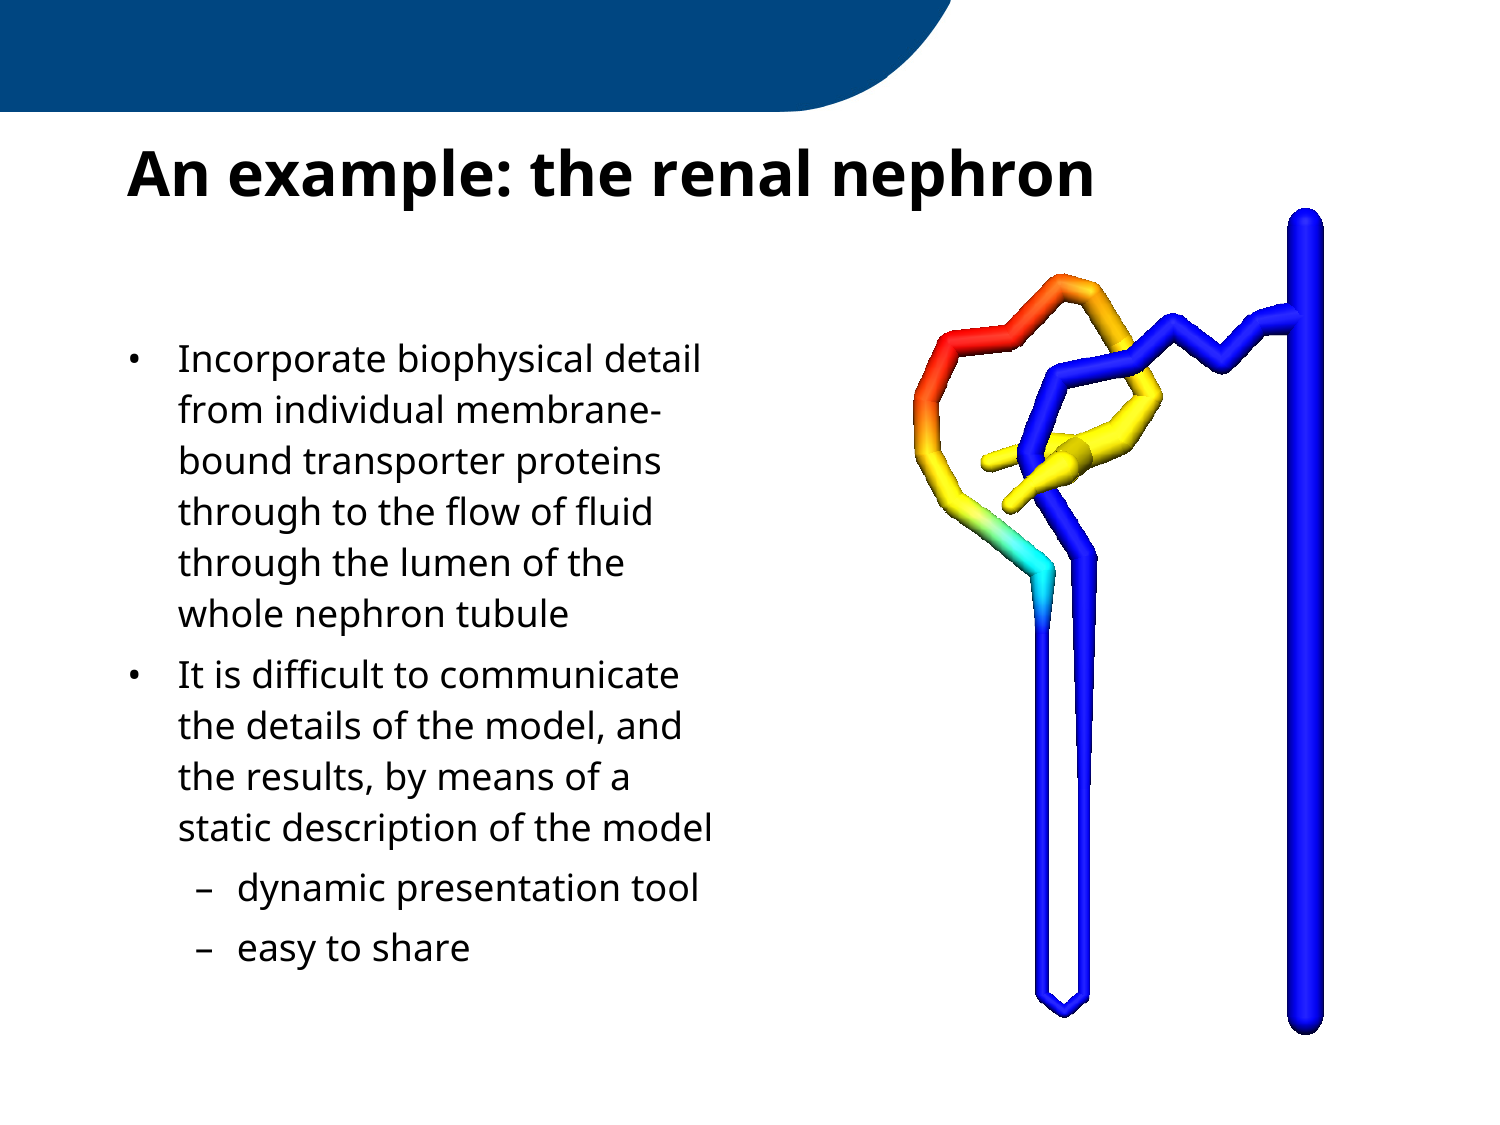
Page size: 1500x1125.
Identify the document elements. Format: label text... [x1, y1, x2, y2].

title An example: the renal nephron [112, 108, 1388, 237]
picture [882, 174, 1351, 1068]
picture [0, 0, 951, 112]
list Incorporate biophysical detail from individual membrane-bound transporter proteins through to the flow of fluid through the lumen of the whole nephron tubule It is difficult to communicate the details of the model, and the results, by means of a static description of the model dynamic presentation tool easy to share [112, 324, 735, 1068]
